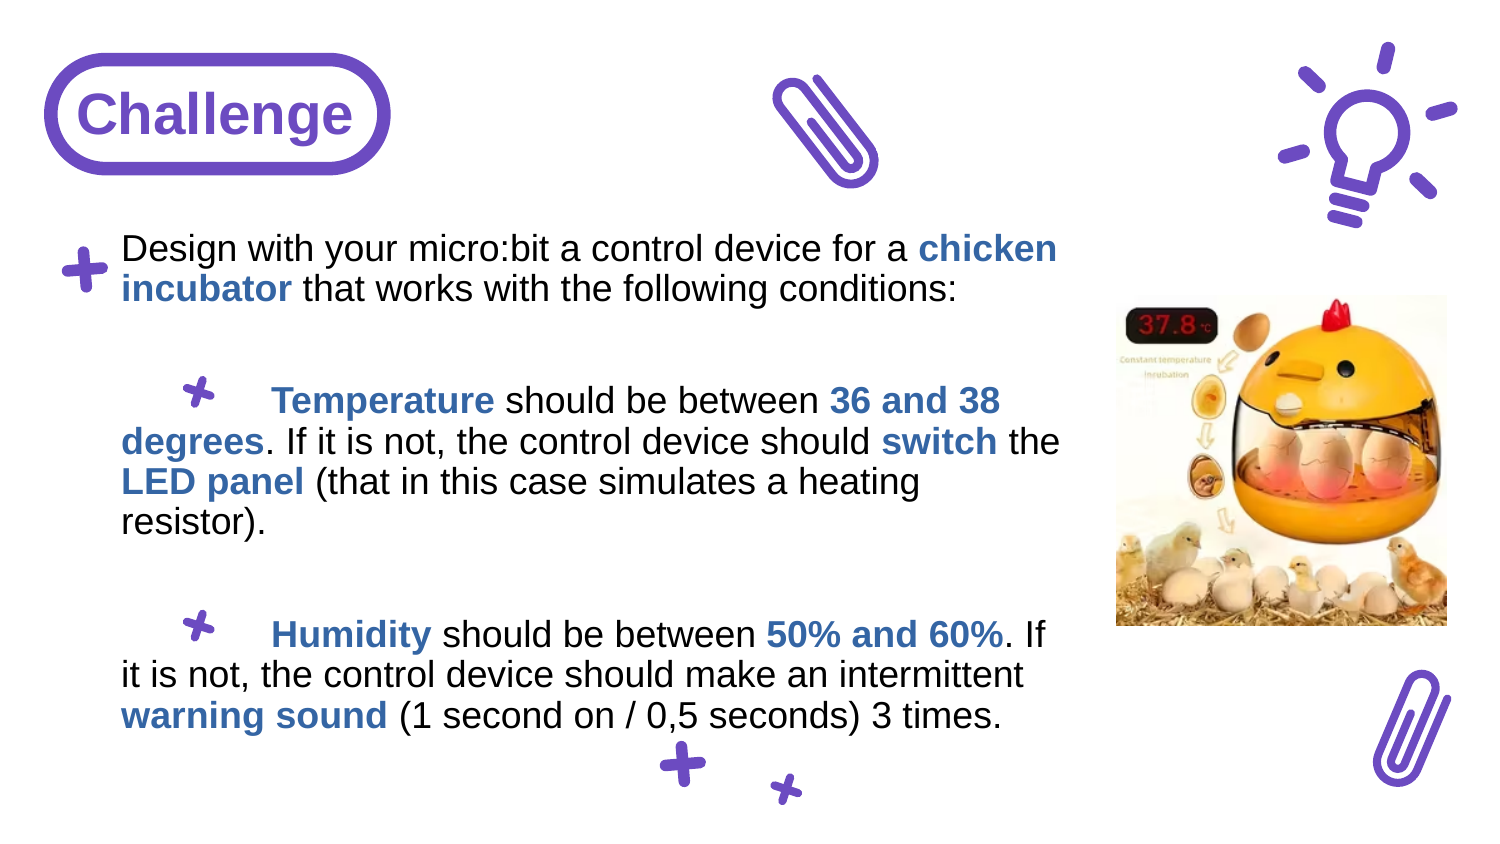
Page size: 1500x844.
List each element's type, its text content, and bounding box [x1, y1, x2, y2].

text_box Design with your micro:bit a control device for a chicken incubator that works with the following conditions: Temperature should be between 36 and 38 degrees. If it is not, the control device should switch the LED panel (that in this case simulates a heating resistor). Humidity should be between 50% and 60%. If it is not, the control device should make an intermittent warning sound (1 second on / 0,5 seconds) 3 times. [106, 221, 1081, 744]
picture [764, 767, 808, 811]
title Challenge [68, 53, 443, 178]
picture [59, 243, 106, 296]
picture [1343, 662, 1477, 798]
picture [767, 59, 886, 205]
picture [1269, 29, 1466, 240]
picture [177, 604, 221, 648]
picture [1116, 295, 1447, 626]
picture [177, 370, 221, 414]
picture [657, 738, 709, 790]
